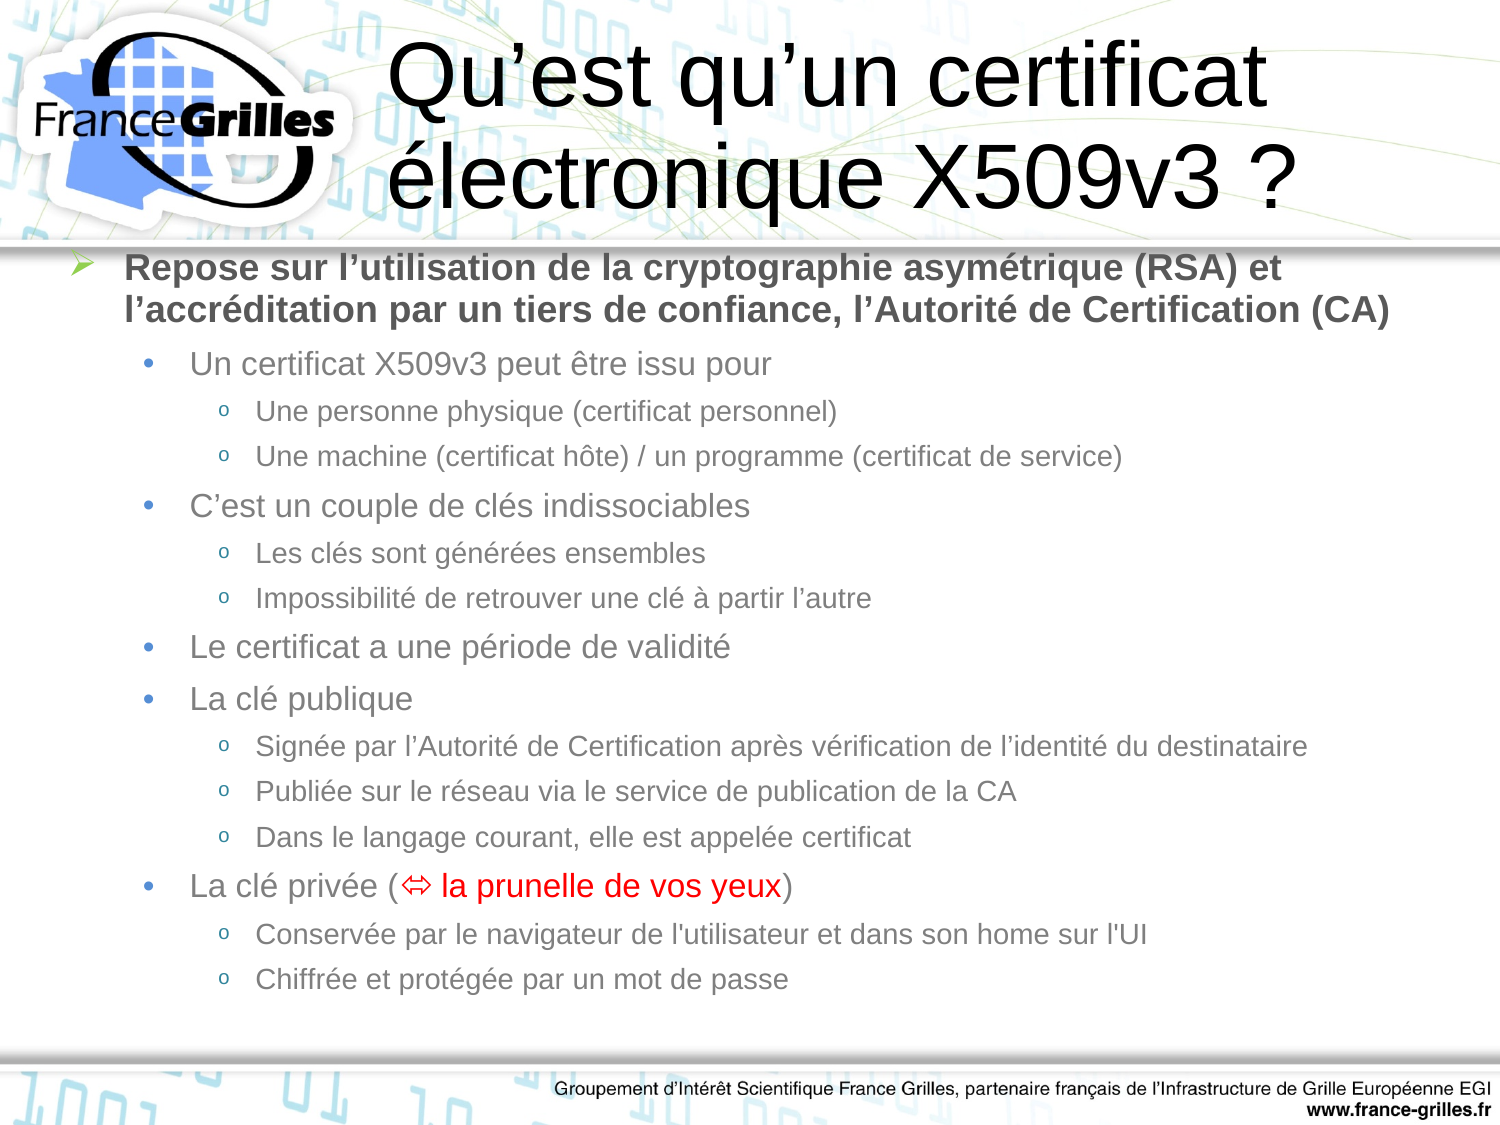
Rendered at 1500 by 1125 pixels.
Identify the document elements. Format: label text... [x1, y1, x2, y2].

list Repose sur l’utilisation de la cryptographie asymétrique (RSA) et l’accréditation par un tiers de confiance, l’Autorité de Certification (CA) Un certificat X509v3 peut être issu pour Une personne physique (certificat personnel) Une machine (certificat hôte) / un programme (certificat de service) C’est un couple de clés indissociables Les clés sont générées ensembles Impossibilité de retrouver une clé à partir l’autre Le certificat a une période de validité La clé publique Signée par l’Autorité de Certification après vérification de l’identité du destinataire Publiée sur le réseau via le service de publication de la CA Dans le langage courant, elle est appelée certificat La clé privée ( la prunelle de vos yeux) Conservée par le navigateur de l'utilisateur et dans son home sur l'UI Chiffrée et protégée par un mot de passe [53, 238, 1459, 1071]
title Qu’est qu’un certificat électronique X509v3 ? [372, 4, 1459, 238]
picture [0, 0, 1500, 1125]
